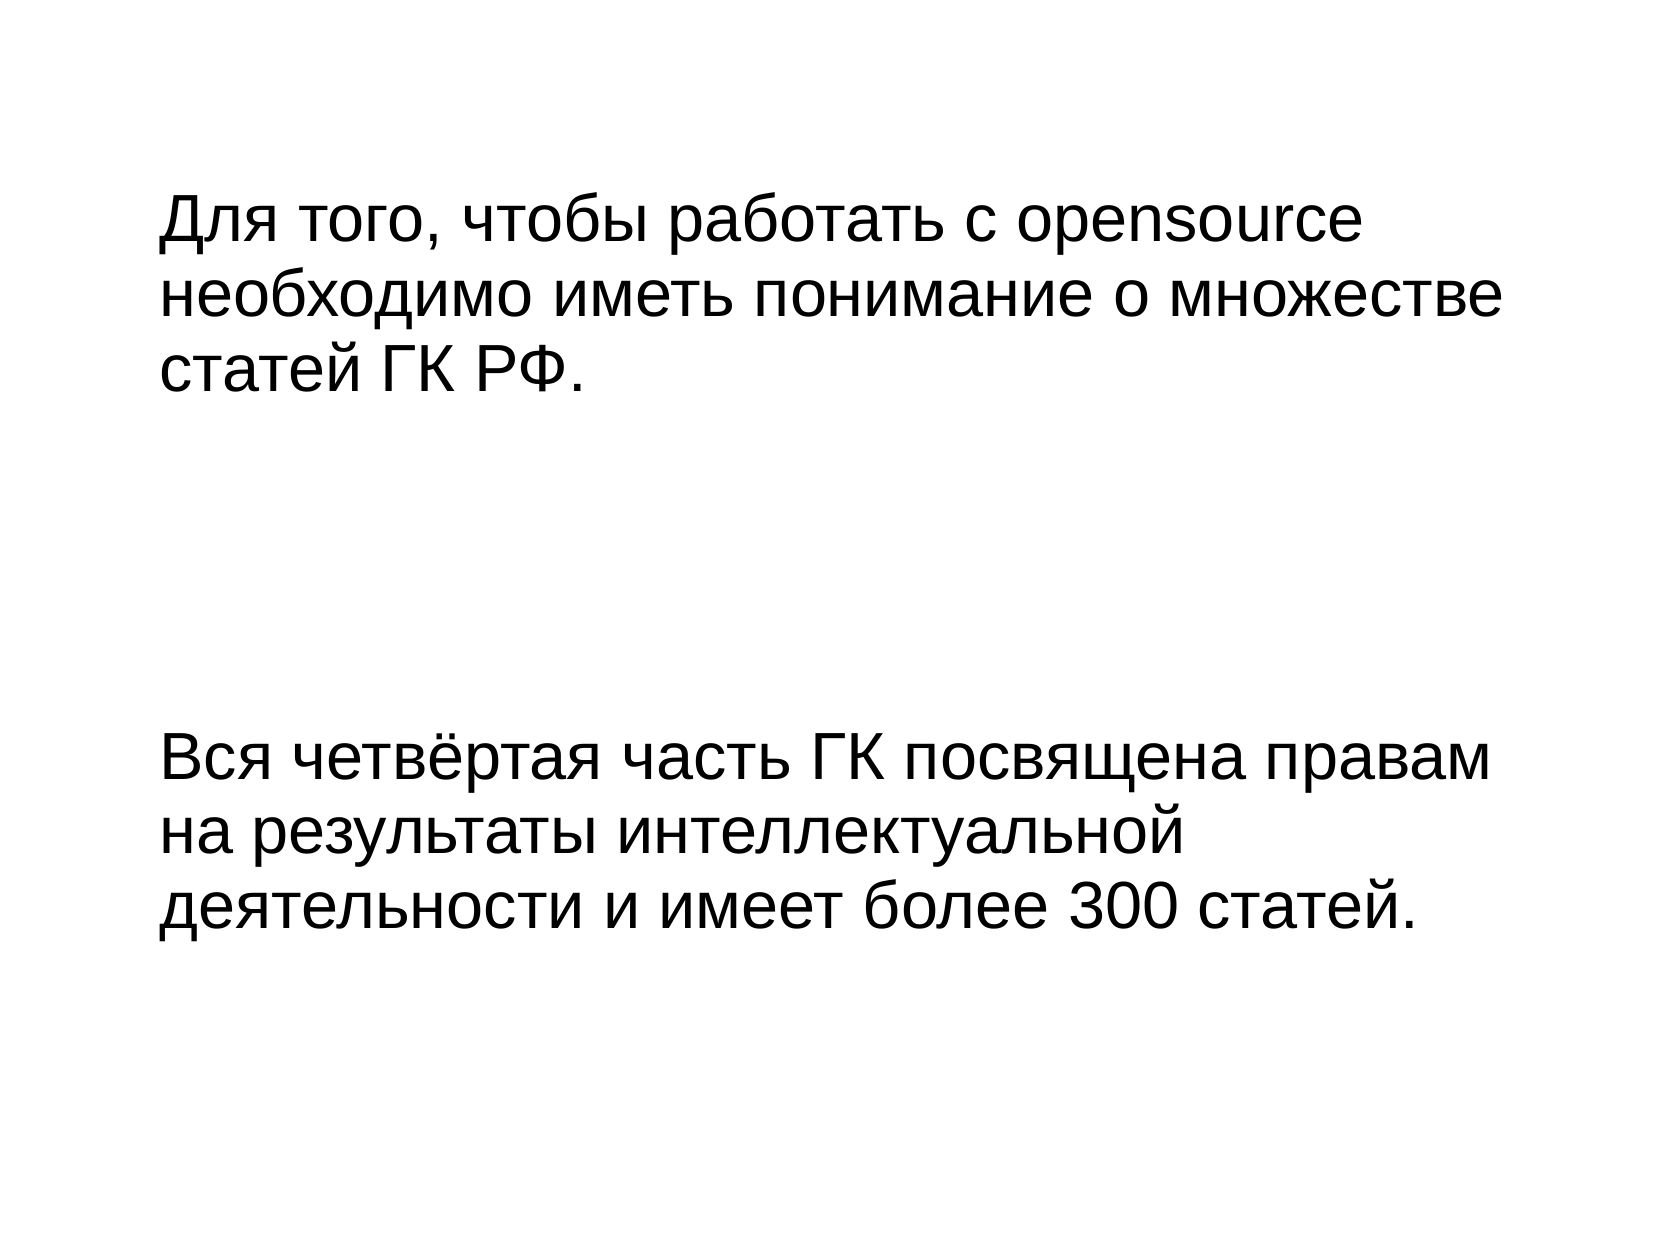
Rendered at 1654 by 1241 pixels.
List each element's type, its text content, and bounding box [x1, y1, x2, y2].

list Для того, чтобы работать с opensource необходимо иметь понимание о множестве статей ГК РФ. Вся четвёртая часть ГК посвящена правам на результаты интеллектуальной деятельности и имеет более 300 статей. [88, 181, 1577, 1123]
